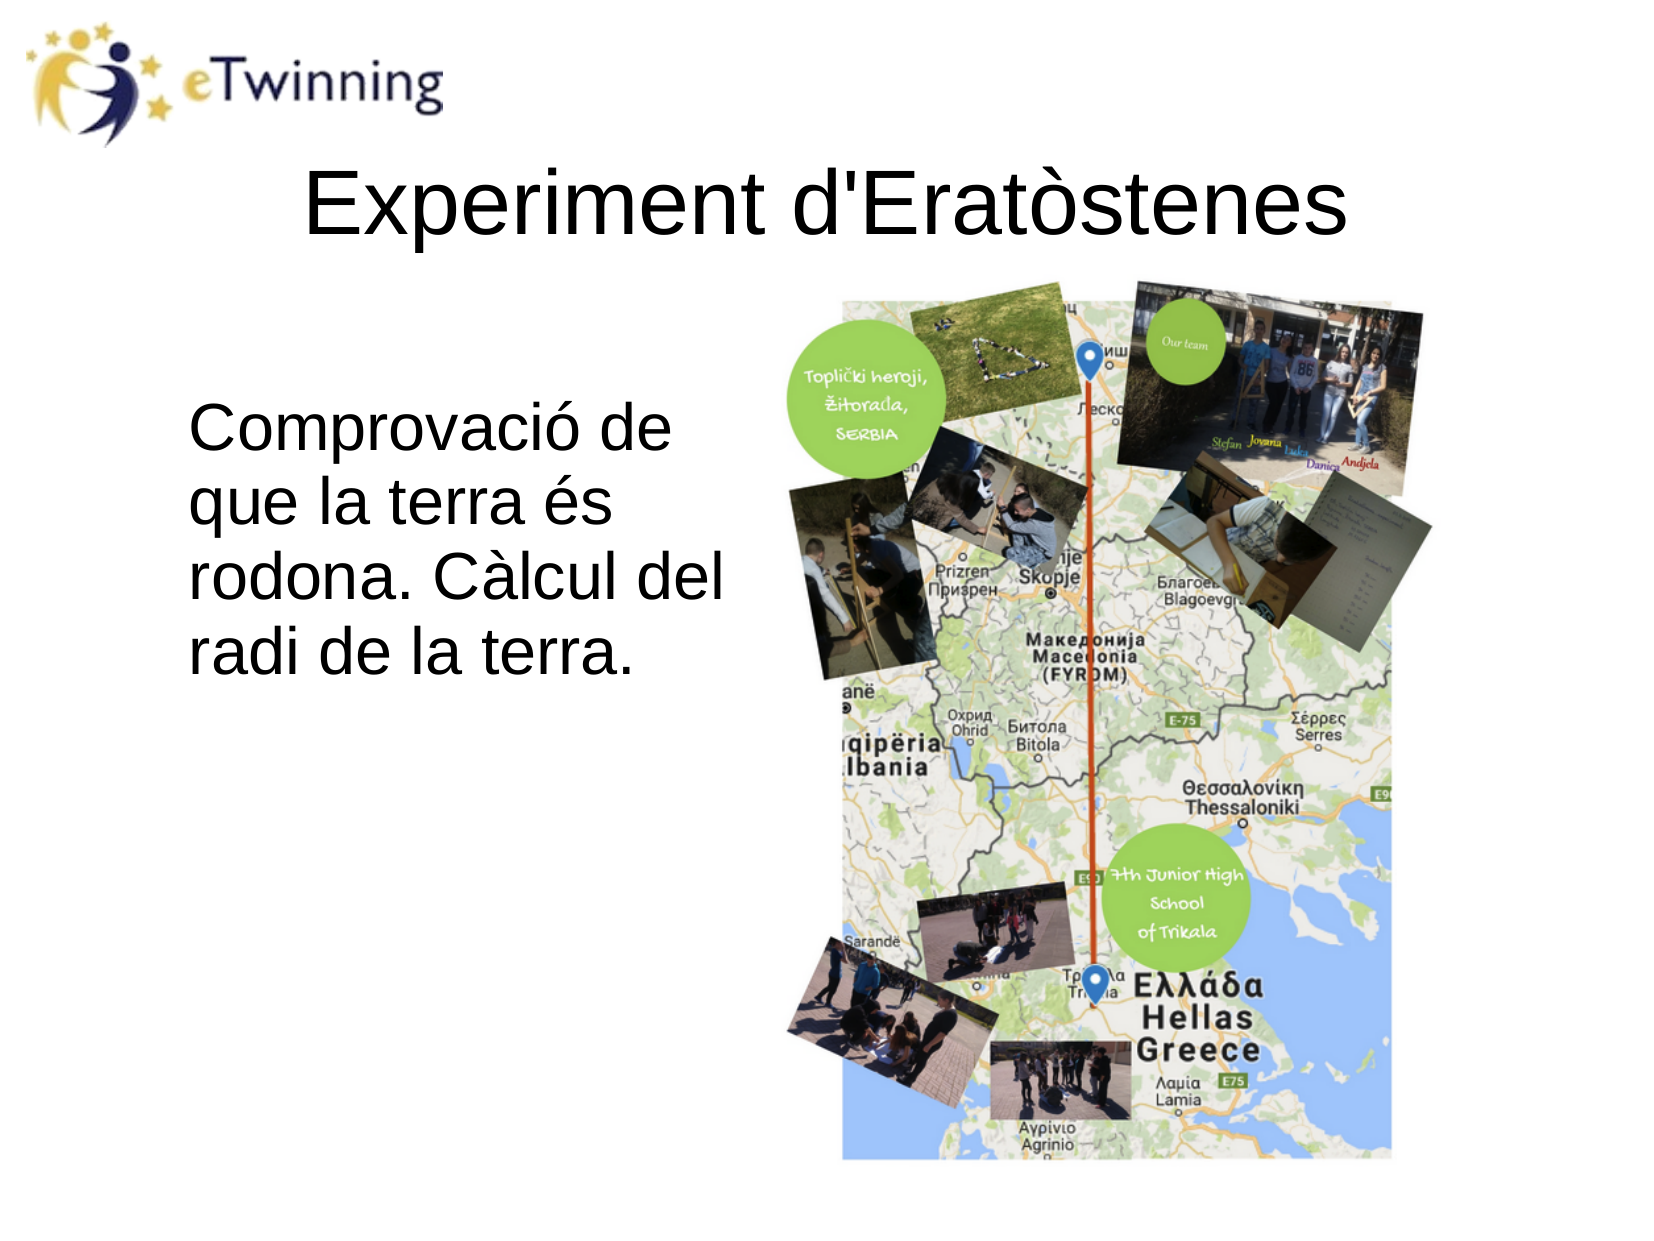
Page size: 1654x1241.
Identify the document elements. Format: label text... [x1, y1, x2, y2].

title Experiment d'Eratòstenes [82, 147, 1571, 259]
subtitle Comprovació de que la terra és rodona. Càlcul del radi de la terra. [188, 345, 768, 733]
picture [26, 20, 443, 148]
picture [779, 271, 1443, 1167]
